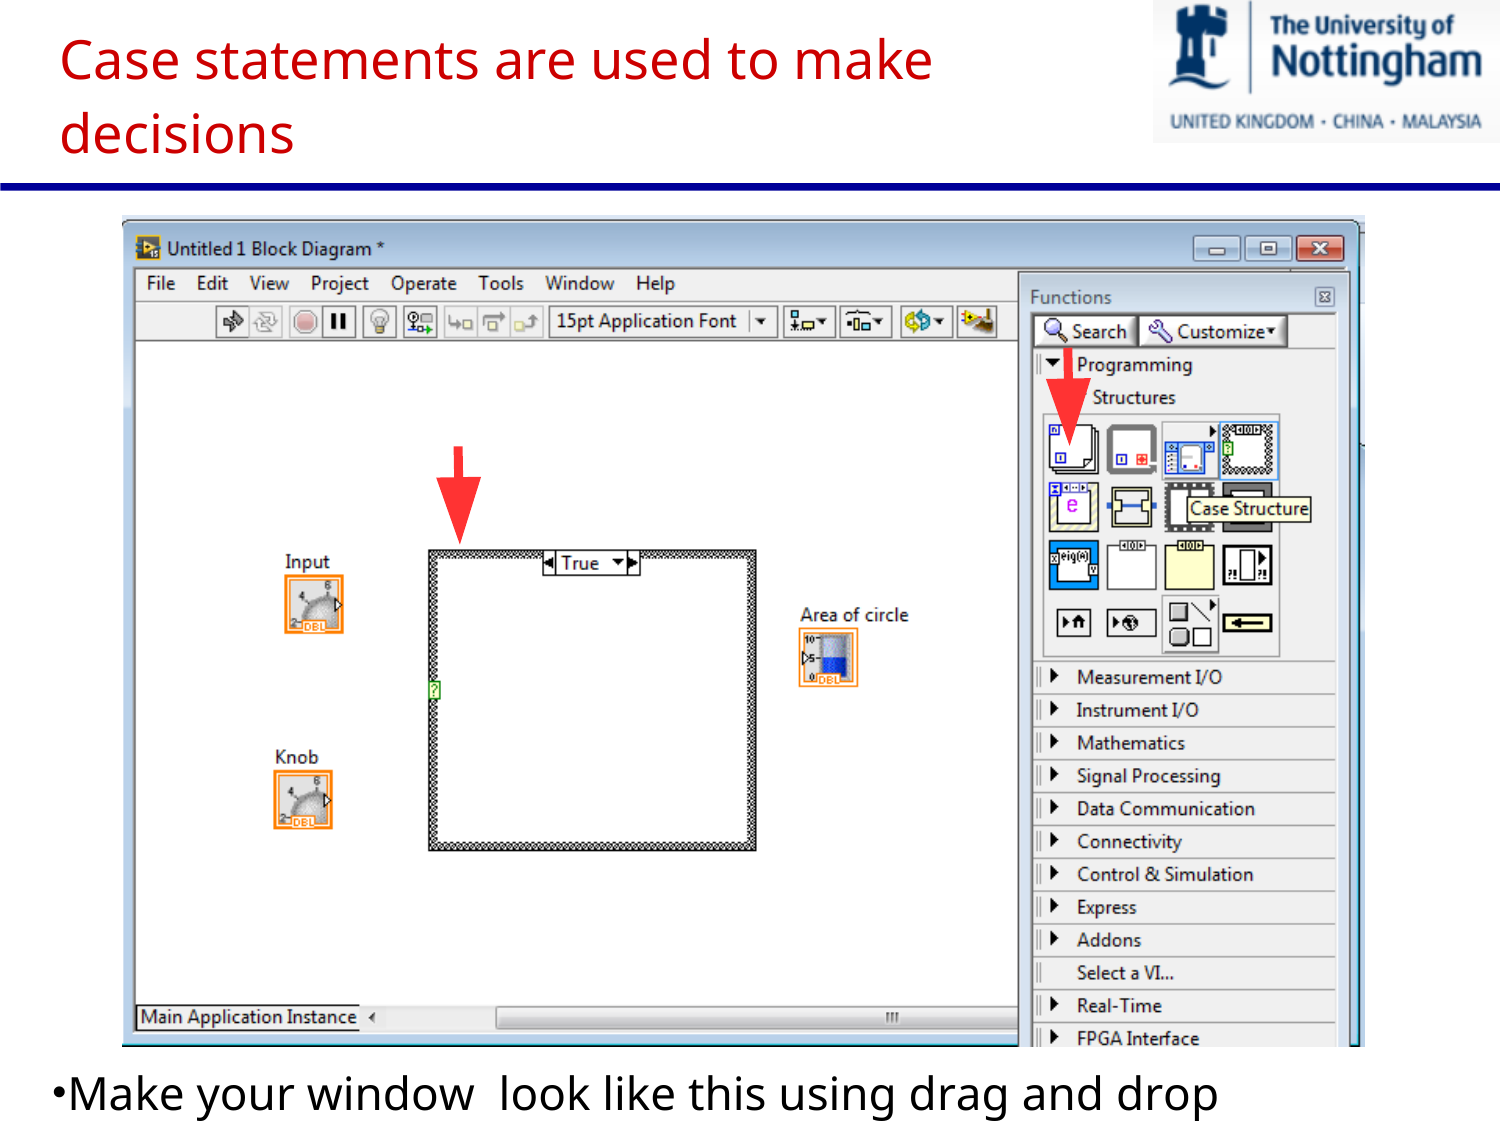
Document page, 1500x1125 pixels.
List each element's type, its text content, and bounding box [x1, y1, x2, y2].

title Case statements are used to make decisions [59, 32, 1062, 159]
picture [1153, 0, 1500, 143]
picture [122, 215, 1365, 1047]
text_box Make your window look like this using drag and drop [36, 1057, 1500, 1125]
